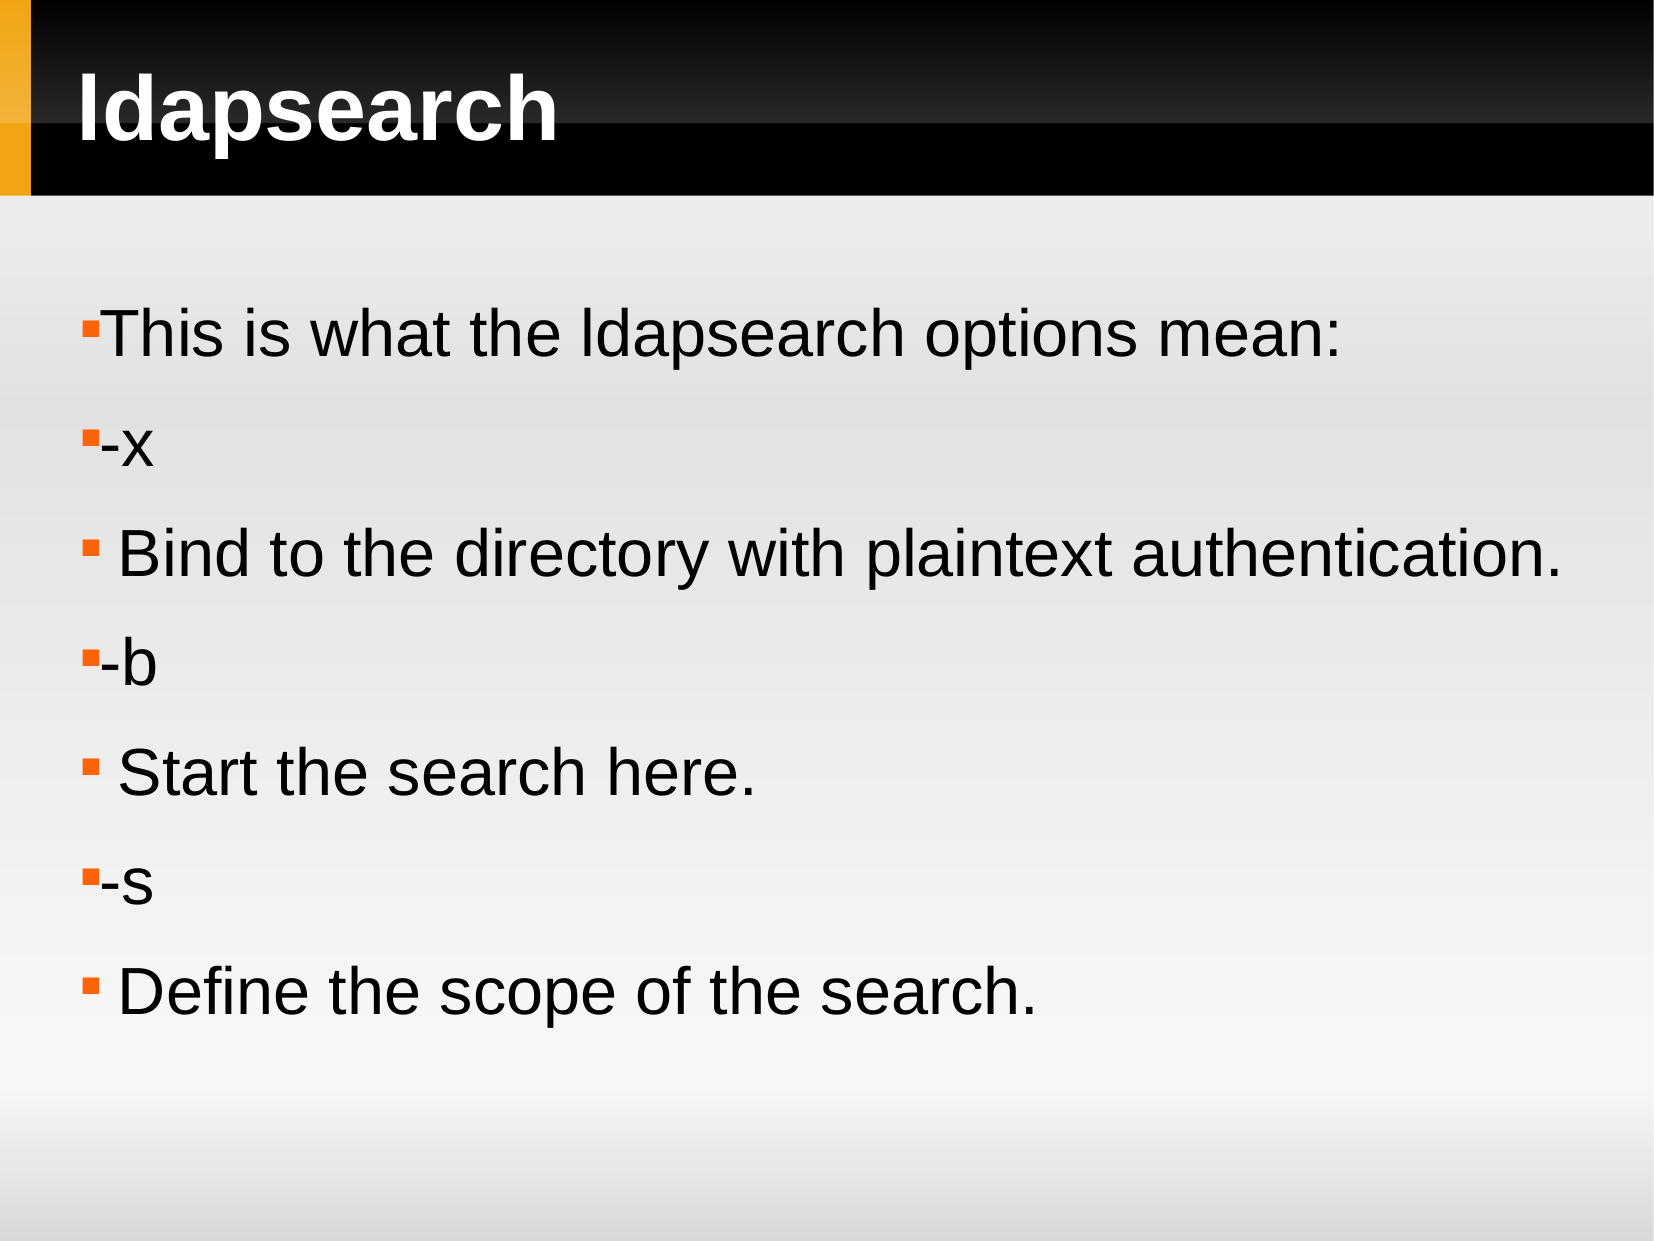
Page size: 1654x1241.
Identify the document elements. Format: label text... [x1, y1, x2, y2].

title ldapsearch [76, 7, 1565, 200]
list This is what the ldapsearch options mean: -x Bind to the directory with plaintext authentication. -b Start the search here. -s Define the scope of the search. [82, 290, 1571, 1094]
